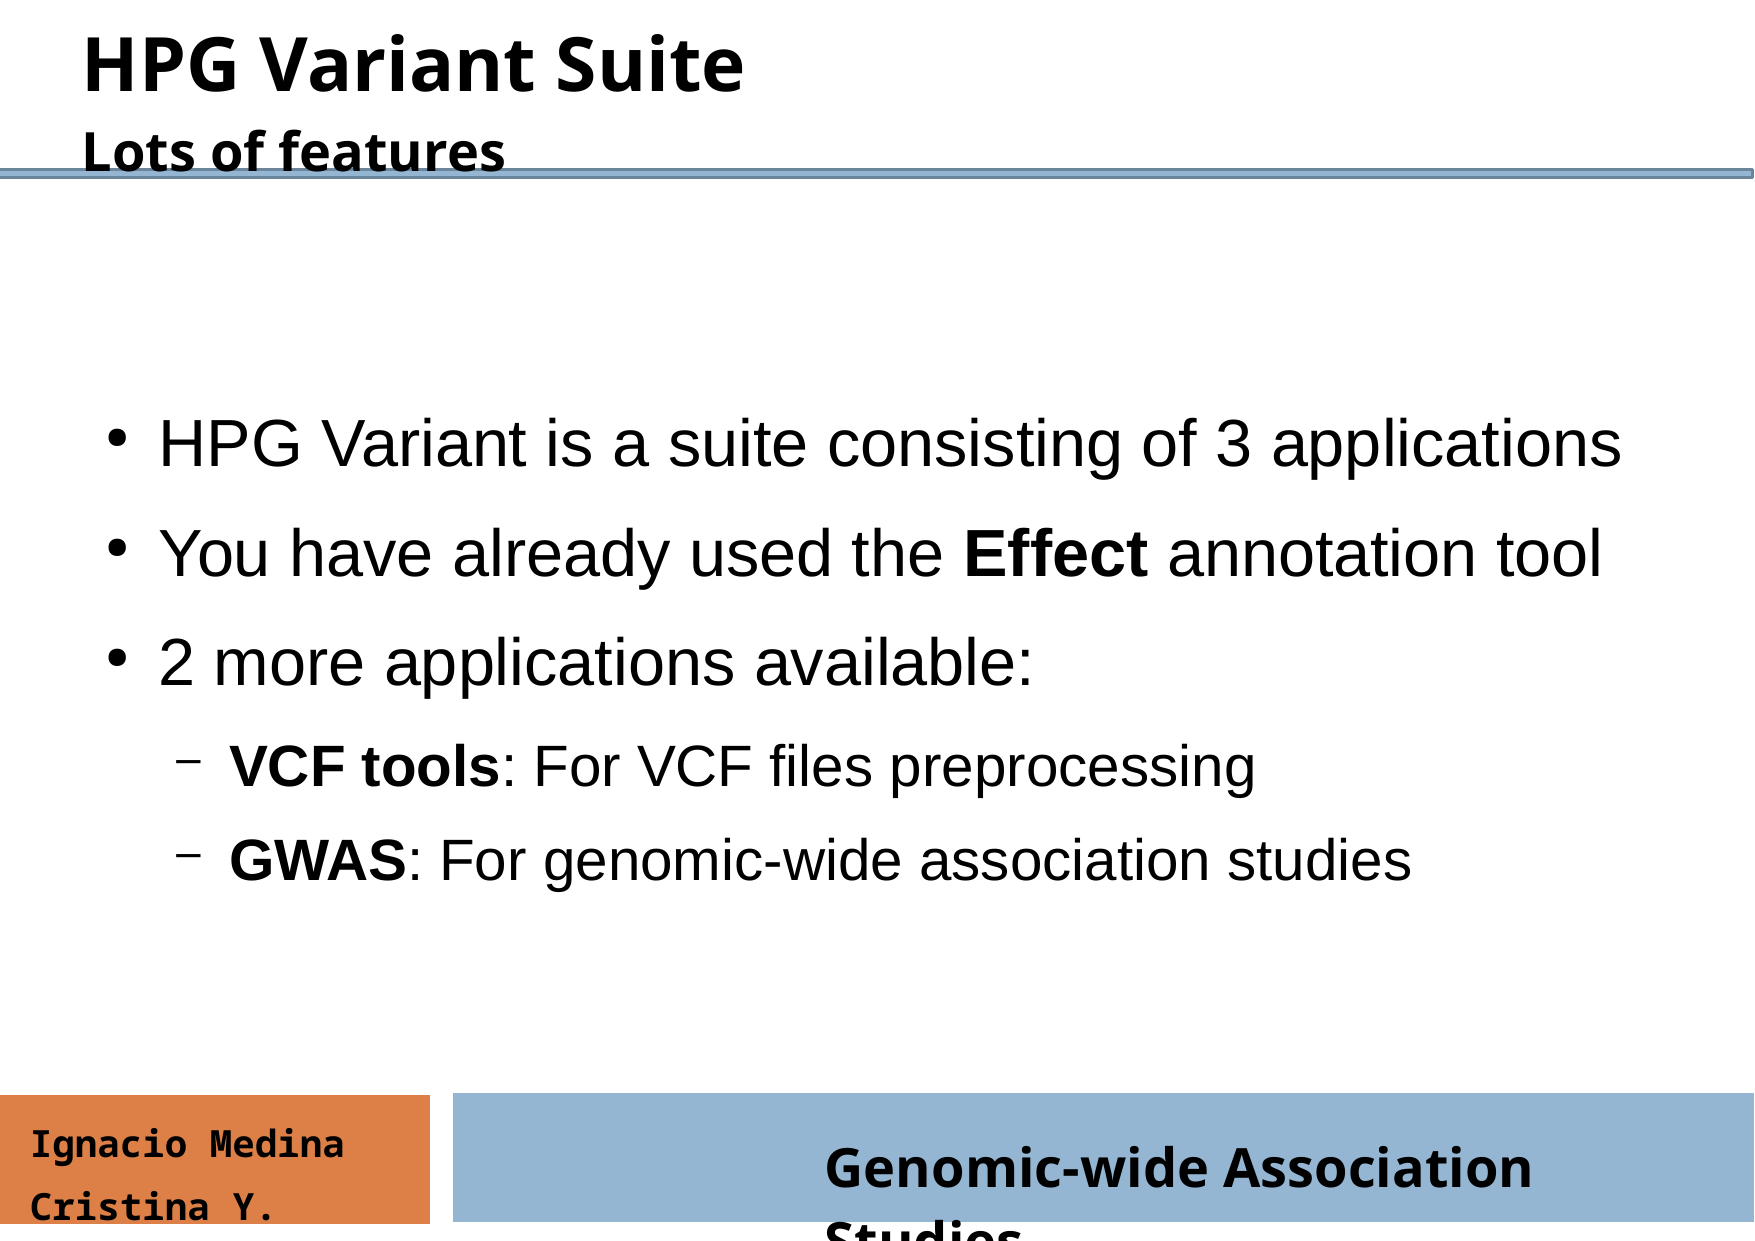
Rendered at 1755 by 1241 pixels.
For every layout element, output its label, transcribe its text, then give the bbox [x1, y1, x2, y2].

text_box Genomic-wide Association Studies [810, 1122, 1726, 1200]
list HPG Variant is a suite consisting of 3 applications You have already used the Effect annotation tool 2 more applications available: VCF tools: For VCF files preprocessing GWAS: For genomic-wide association studies [87, 290, 1632, 1010]
text_box HPG Variant Suite Lots of features [67, 3, 1688, 168]
text_box Ignacio Medina Cristina Y. González [15, 1110, 421, 1213]
text_box [0, 170, 1753, 177]
